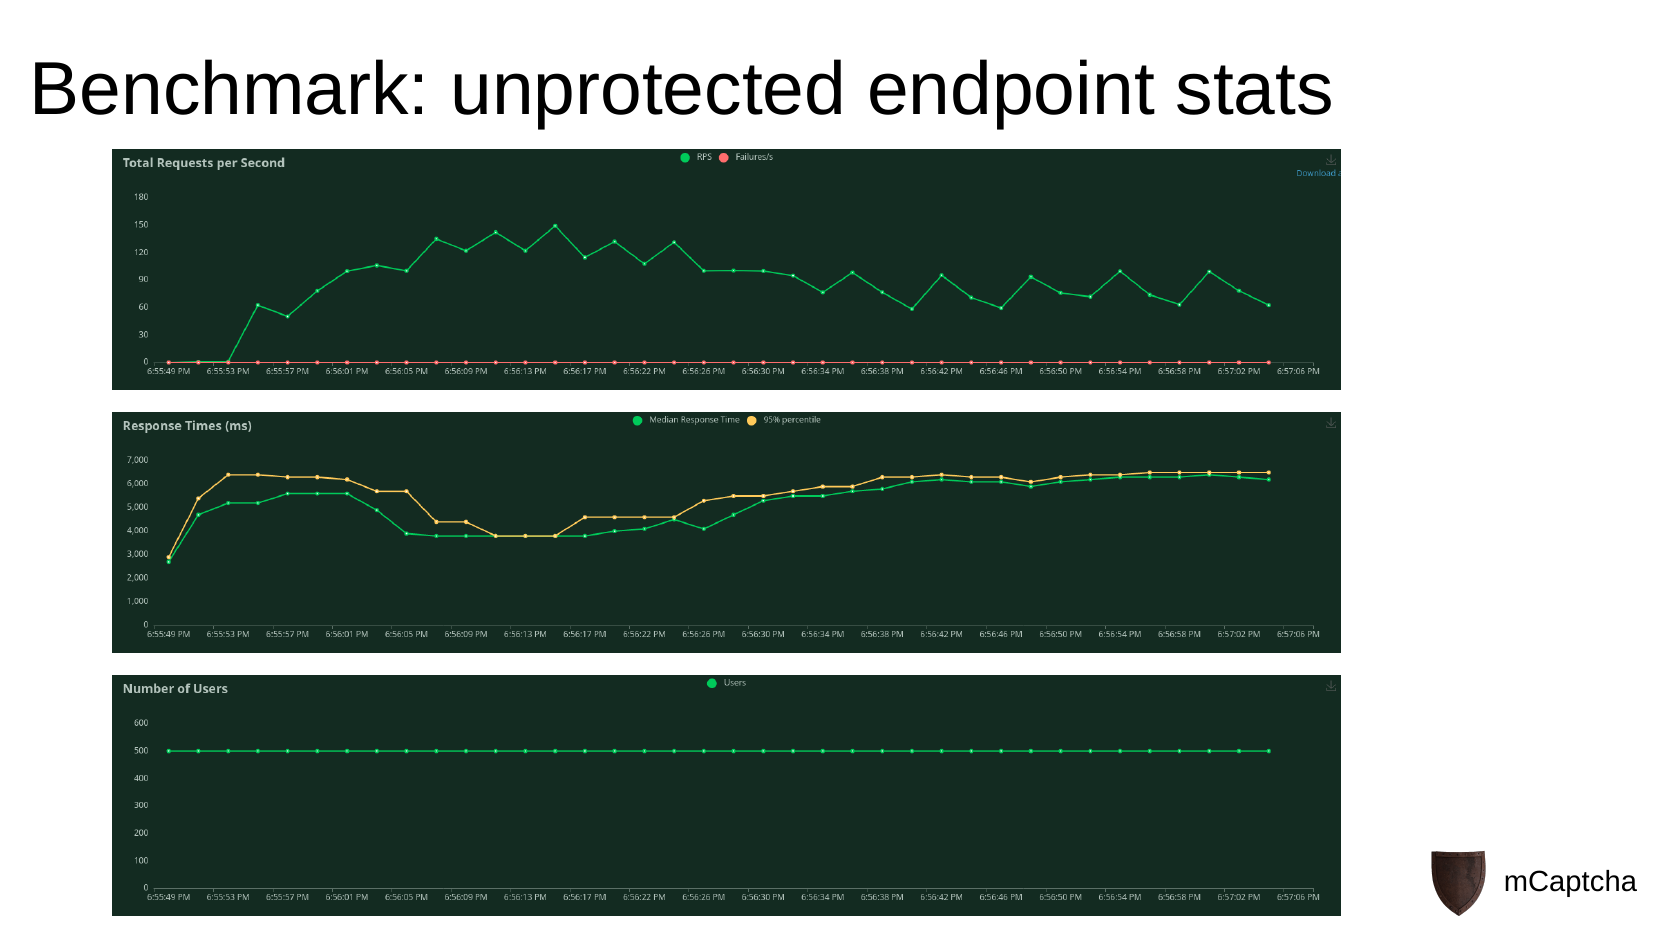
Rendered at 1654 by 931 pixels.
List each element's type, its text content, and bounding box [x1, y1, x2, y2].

text_box mCaptcha [1489, 857, 1654, 906]
title Benchmark: unprotected endpoint stats [29, 0, 1538, 260]
picture [112, 149, 1342, 917]
picture [1425, 846, 1493, 918]
